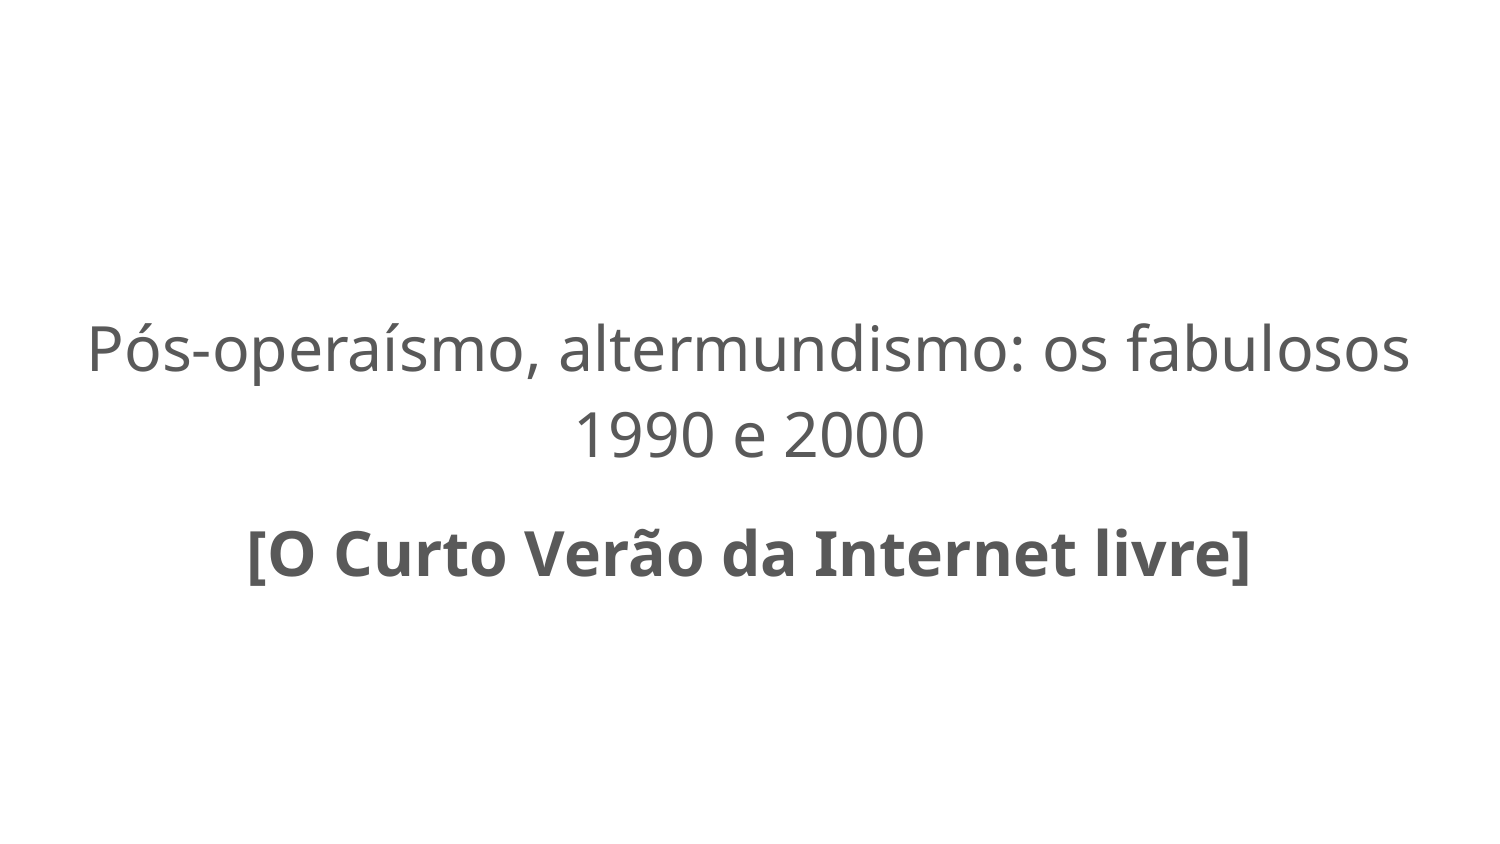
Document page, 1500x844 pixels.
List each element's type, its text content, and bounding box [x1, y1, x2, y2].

list Pós-operaísmo, altermundismo: os fabulosos 1990 e 2000 [O Curto Verão da Internet livre] [51, 189, 1449, 750]
